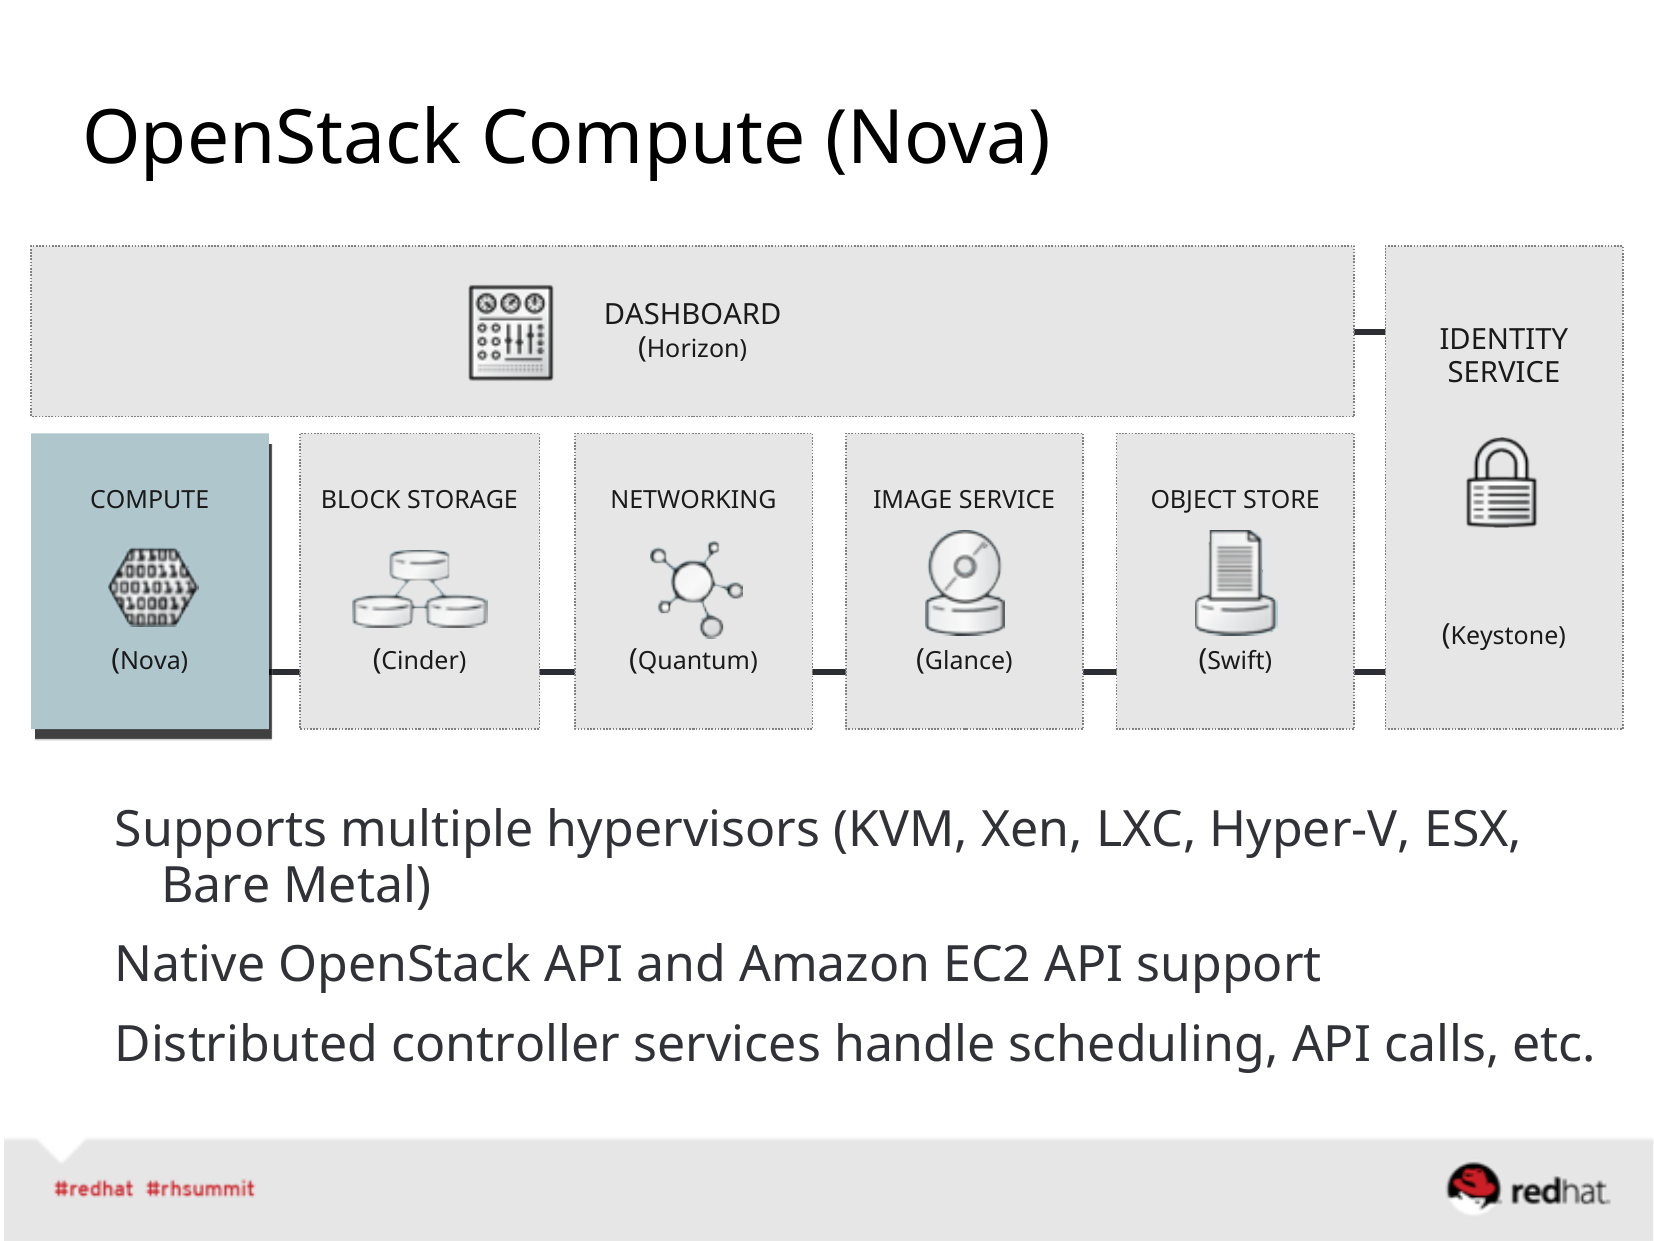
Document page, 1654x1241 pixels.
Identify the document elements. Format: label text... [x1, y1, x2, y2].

text_box BLOCK STORAGE (Cinder) [299, 433, 540, 730]
picture [4, 4, 1654, 1241]
text_box OBJECT STORE (Swift) [1116, 433, 1355, 730]
text_box Supports multiple hypervisors (KVM, Xen, LXC, Hyper-V, ESX, Bare Metal) Native OpenStack API and Amazon EC2 API support Distributed controller services handle scheduling, API calls, etc. [39, 802, 1613, 1071]
text_box NETWORKING (Quantum) [574, 433, 813, 730]
text_box DASHBOARD (Horizon) [31, 245, 1355, 417]
text_box IMAGE SERVICE (Glance) [845, 433, 1084, 730]
text_box IDENTITY SERVICE (Keystone) [1385, 245, 1623, 730]
text_box COMPUTE (Nova) [31, 433, 269, 730]
title OpenStack Compute (Nova) [82, 52, 1571, 226]
